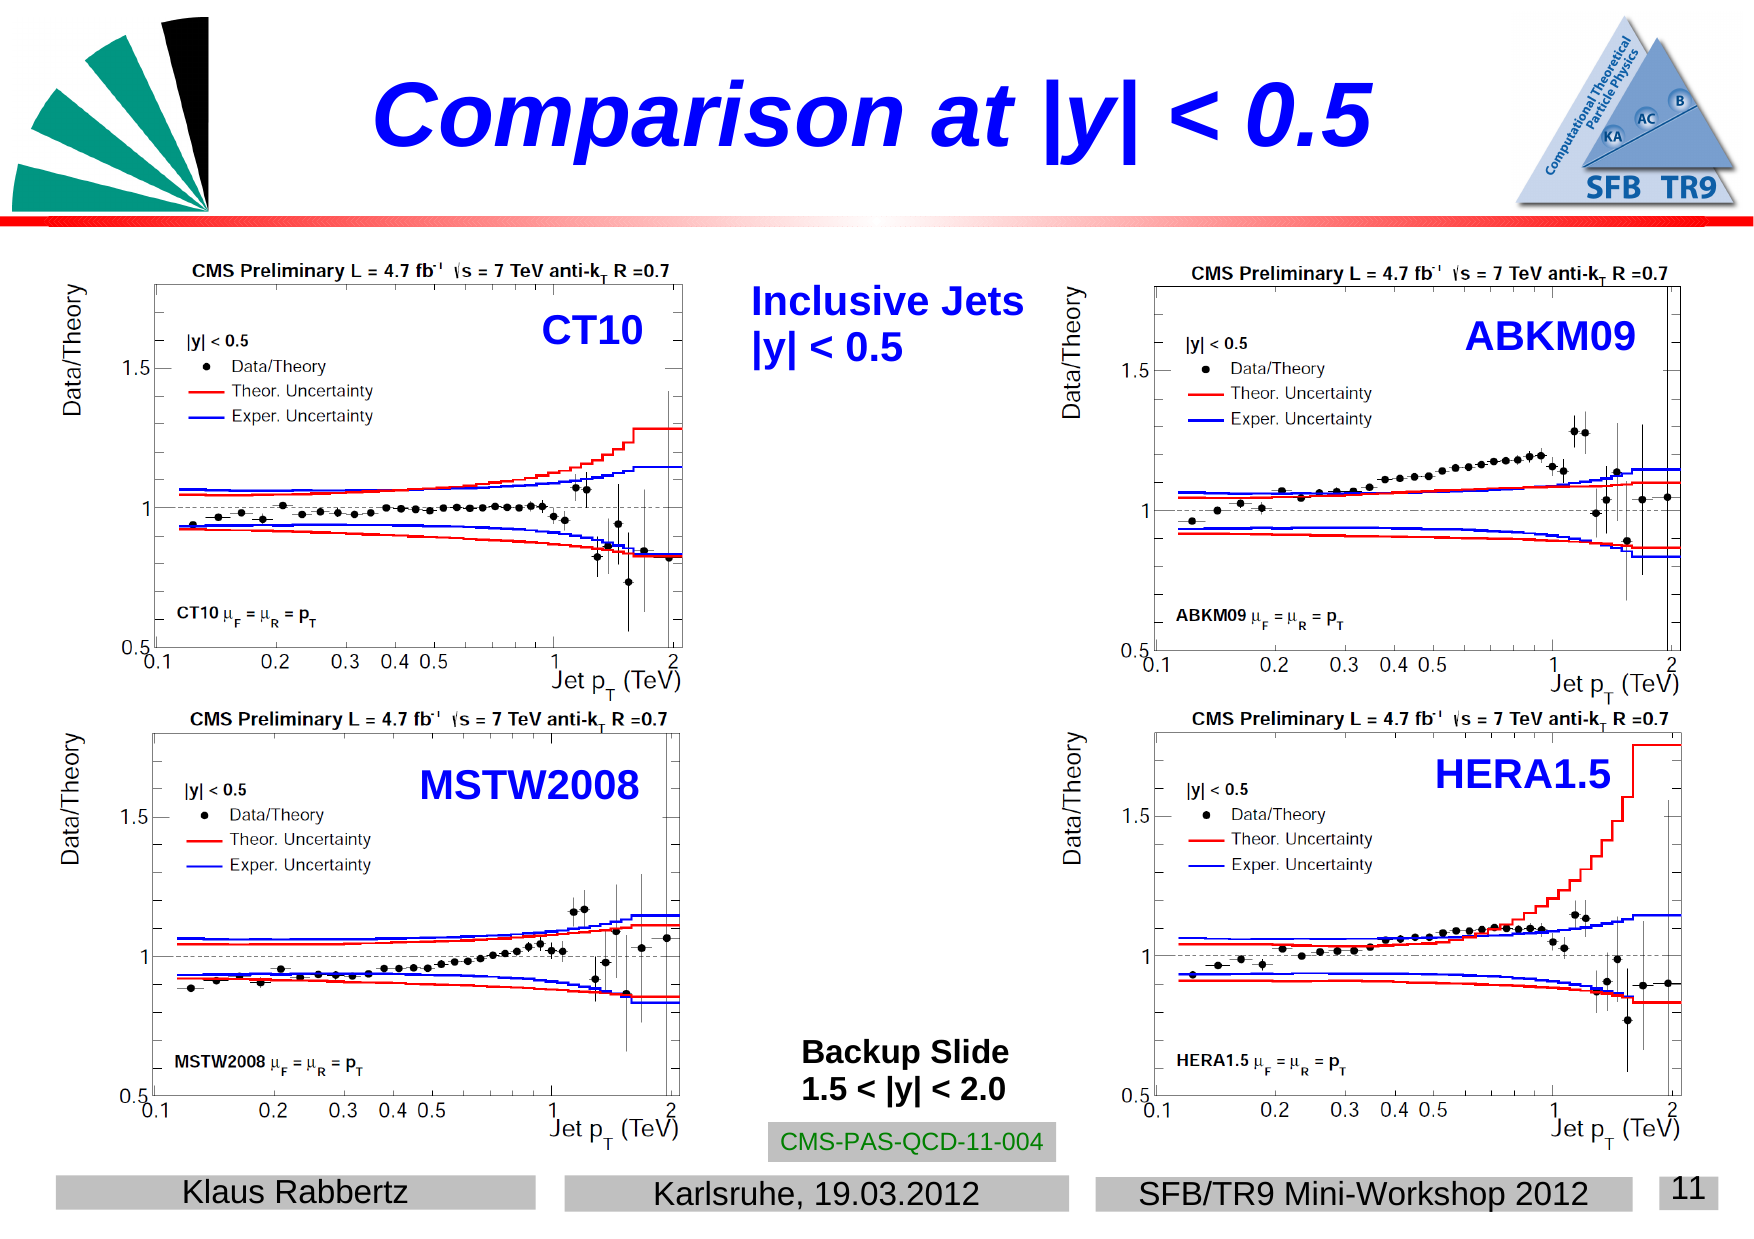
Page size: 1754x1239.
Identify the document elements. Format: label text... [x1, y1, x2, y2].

picture [1056, 259, 1689, 1153]
picture [1511, 11, 1743, 213]
picture [12, 17, 209, 214]
text_box Inclusive Jets |y| < 0.5 [739, 271, 1037, 377]
text_box CMS-PAS-QCD-11-004 [768, 1122, 1057, 1162]
text_box ABKM09 [1452, 307, 1649, 366]
picture [58, 259, 689, 1153]
text_box MSTW2008 [407, 755, 652, 815]
text_box CT10 [529, 301, 656, 360]
text_box Backup Slide 1.5 < |y| < 2.0 [789, 1027, 1022, 1114]
title Comparison at |y| < 0.5 [220, 16, 1525, 213]
text_box HERA1.5 [1423, 744, 1624, 804]
